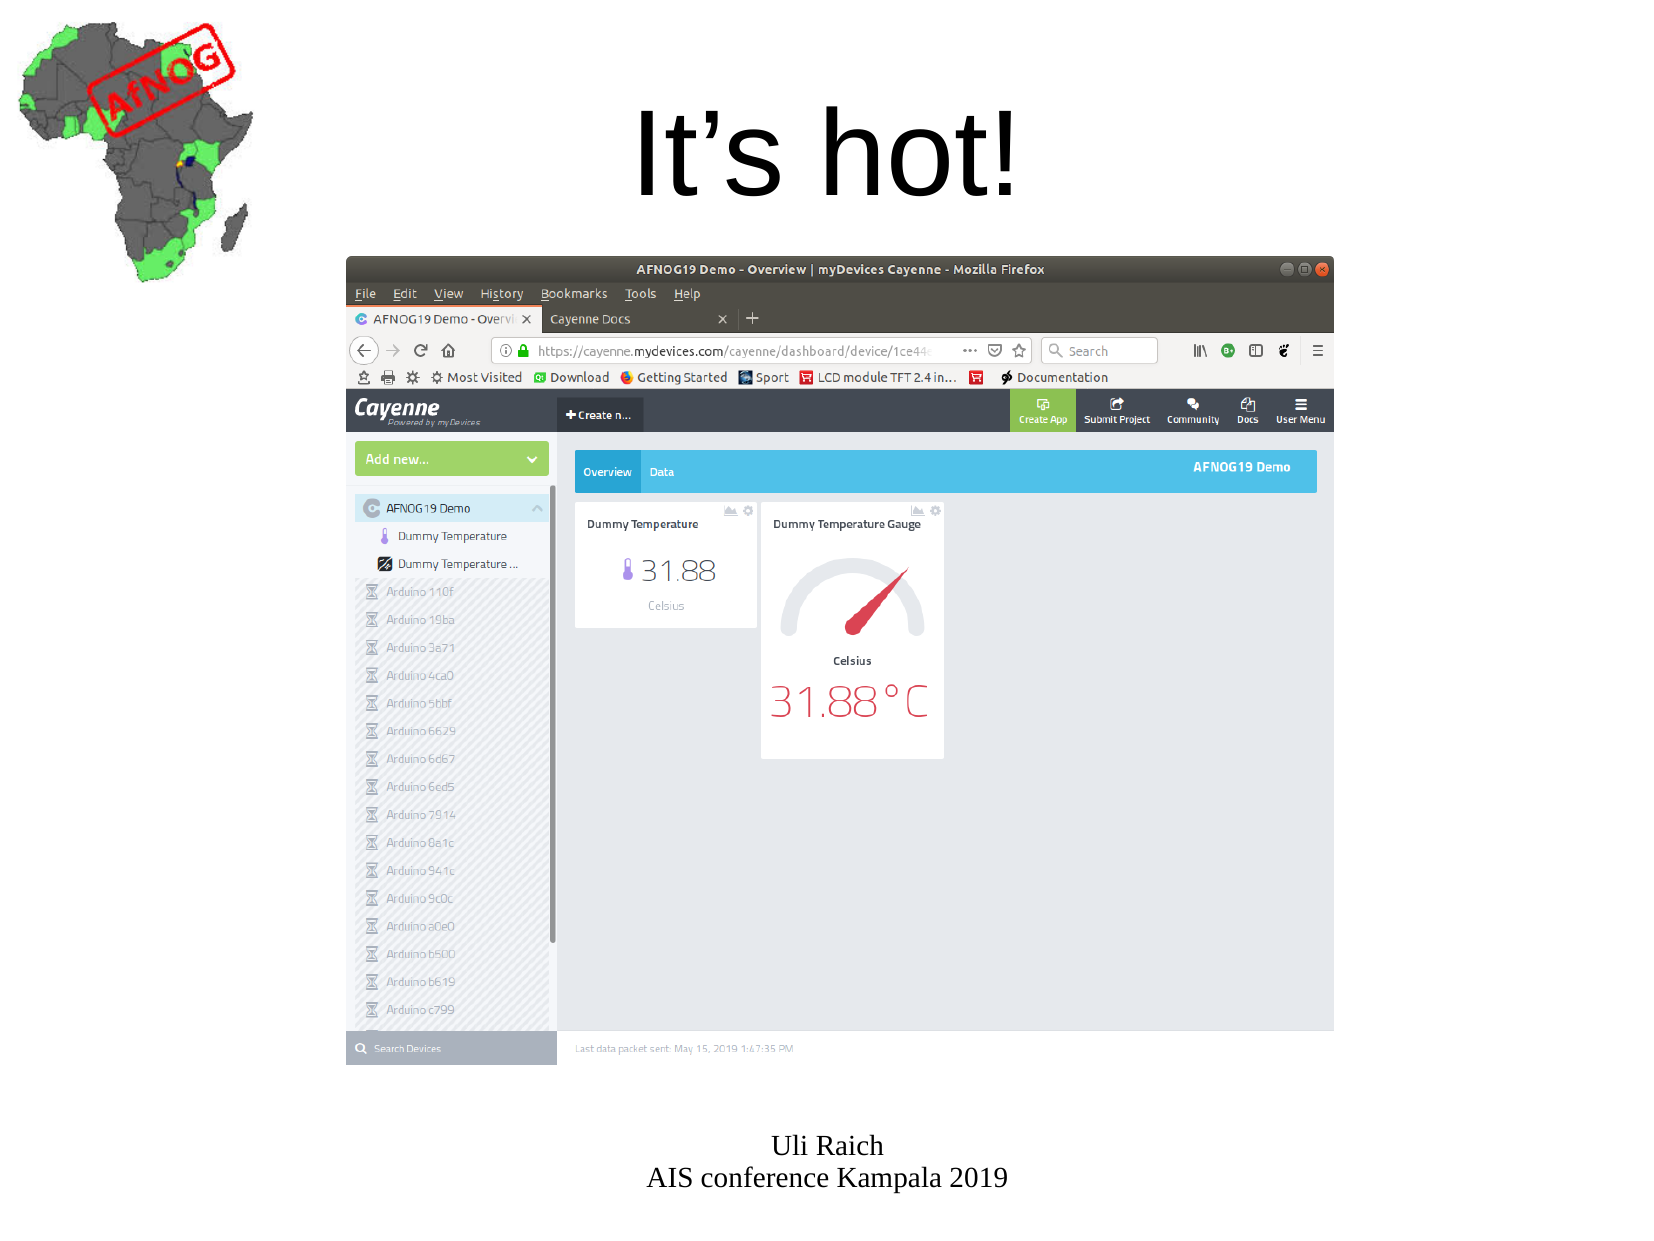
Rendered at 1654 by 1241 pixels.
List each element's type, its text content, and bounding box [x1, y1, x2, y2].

picture [9, 0, 259, 291]
title It’s hot! [82, 49, 1571, 257]
picture [346, 256, 1334, 1066]
